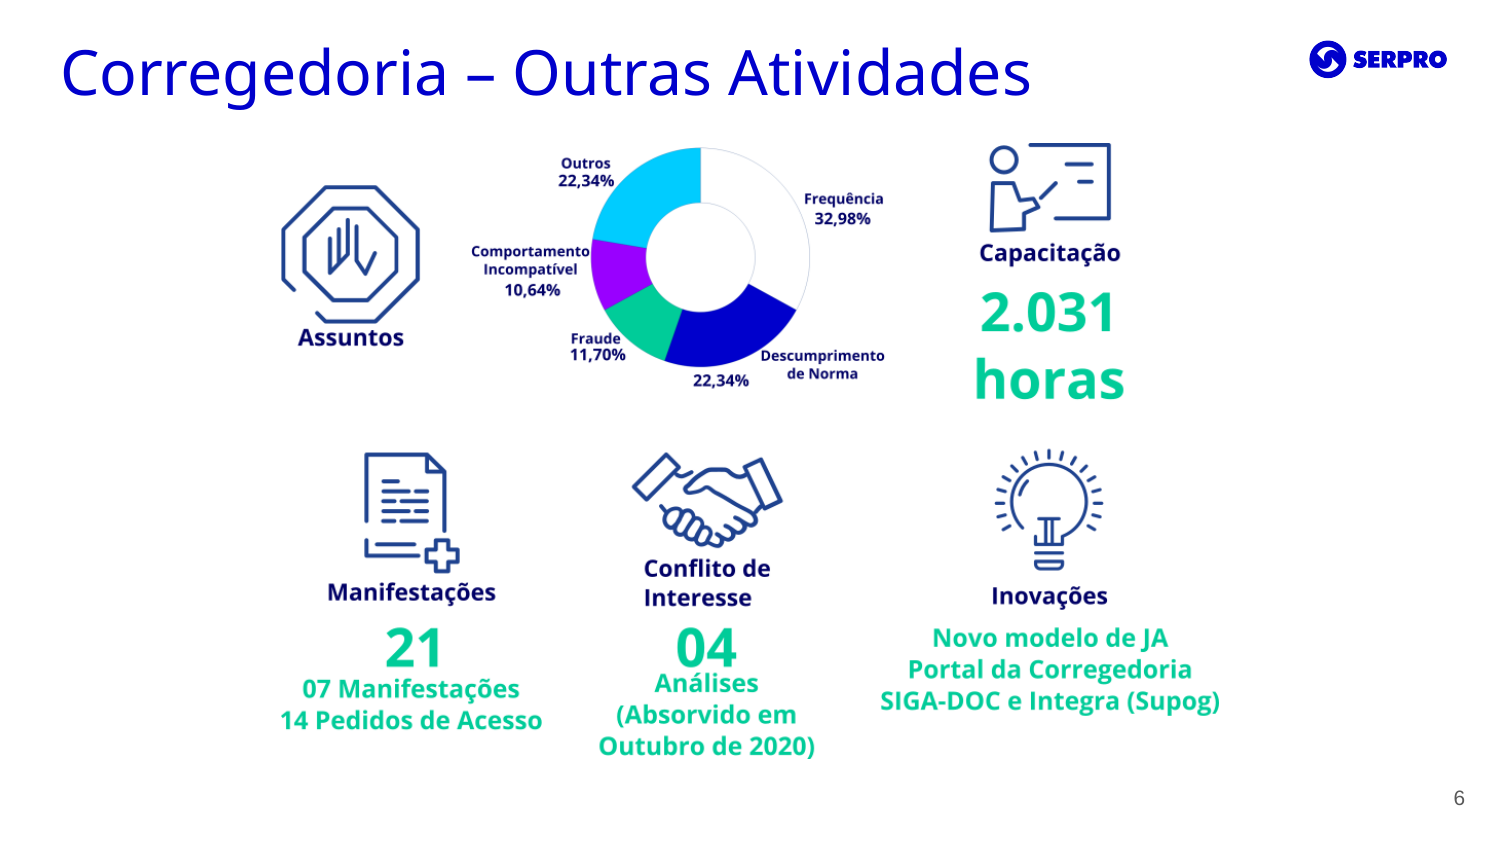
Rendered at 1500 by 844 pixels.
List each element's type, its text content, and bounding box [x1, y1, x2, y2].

picture [1306, 37, 1450, 82]
picture [281, 143, 1219, 760]
text_box <número> [1389, 764, 1480, 830]
text_box Corregedoria – Outras Atividades [45, 32, 1191, 129]
